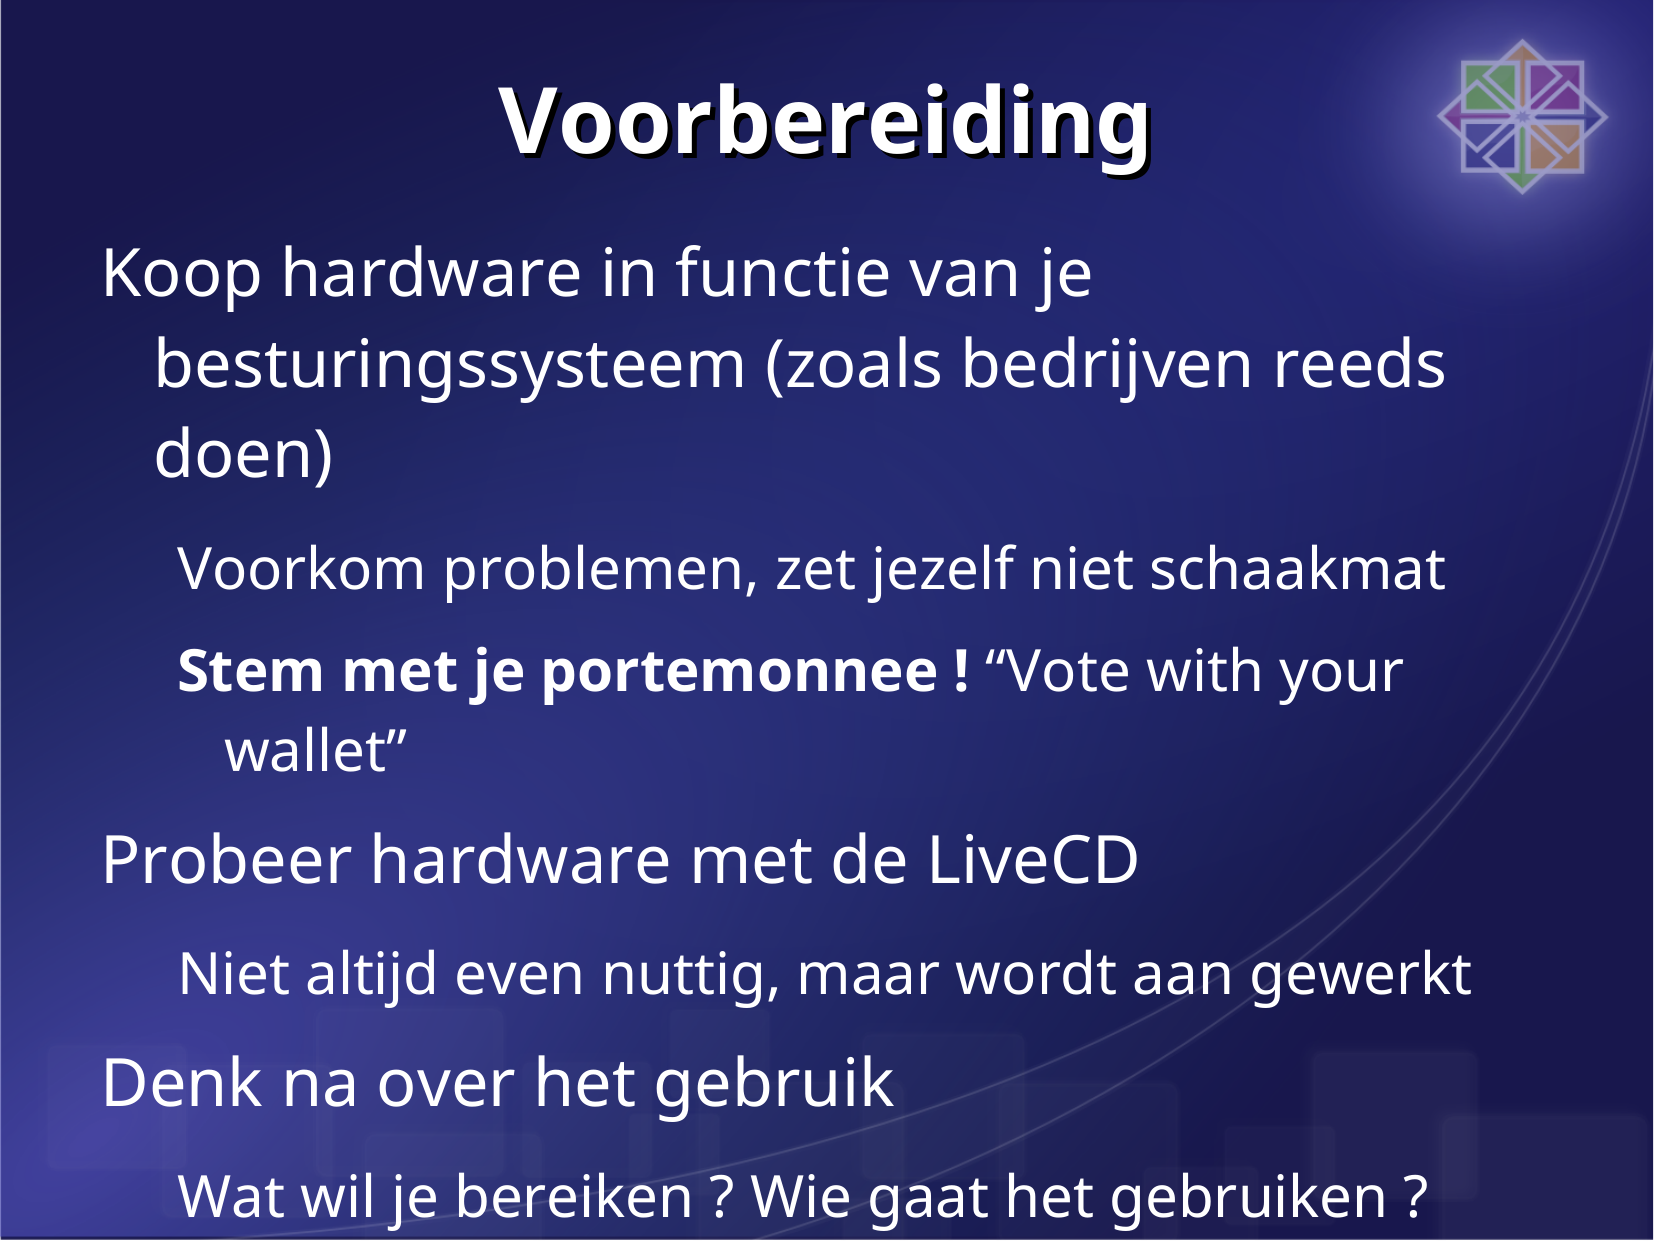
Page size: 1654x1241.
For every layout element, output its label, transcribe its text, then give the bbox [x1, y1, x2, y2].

list Koop hardware in functie van je besturingssysteem (zoals bedrijven reeds doen) Voorkom problemen, zet jezelf niet schaakmat Stem met je portemonnee ! “Vote with your wallet” Probeer hardware met de LiveCD Niet altijd even nuttig, maar wordt aan gewerkt Denk na over het gebruik Wat wil je bereiken ? Wie gaat het gebruiken ? Dual-boot ? Partitionering ? Software ? Schrijf de ISO als image naar een CD/DVD ;-) [82, 225, 1571, 1186]
picture [0, 0, 1654, 1241]
title Voorbereiding [82, 56, 1571, 181]
